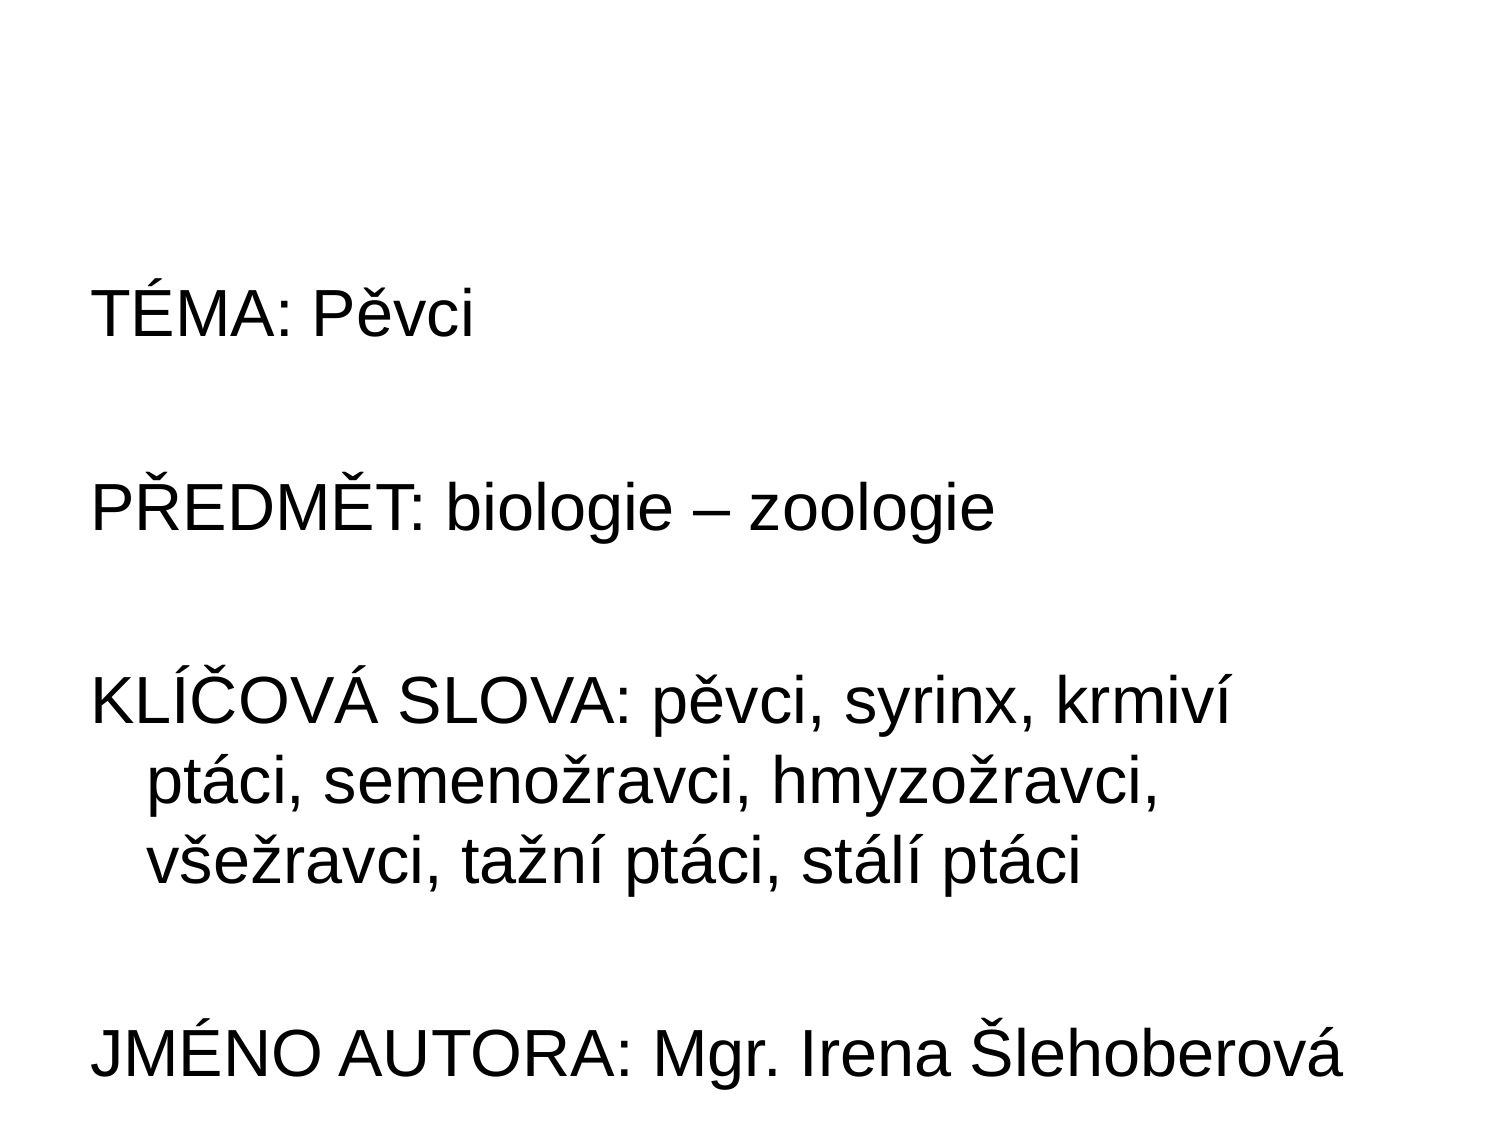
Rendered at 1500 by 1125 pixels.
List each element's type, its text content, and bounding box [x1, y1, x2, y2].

list TÉMA: Pěvci PŘEDMĚT: biologie – zoologie KLÍČOVÁ SLOVA: pěvci, syrinx, krmiví ptáci, semenožravci, hmyzožravci, všežravci, tažní ptáci, stálí ptáci JMÉNO AUTORA: Mgr. Irena Šlehoberová [75, 262, 1426, 1125]
